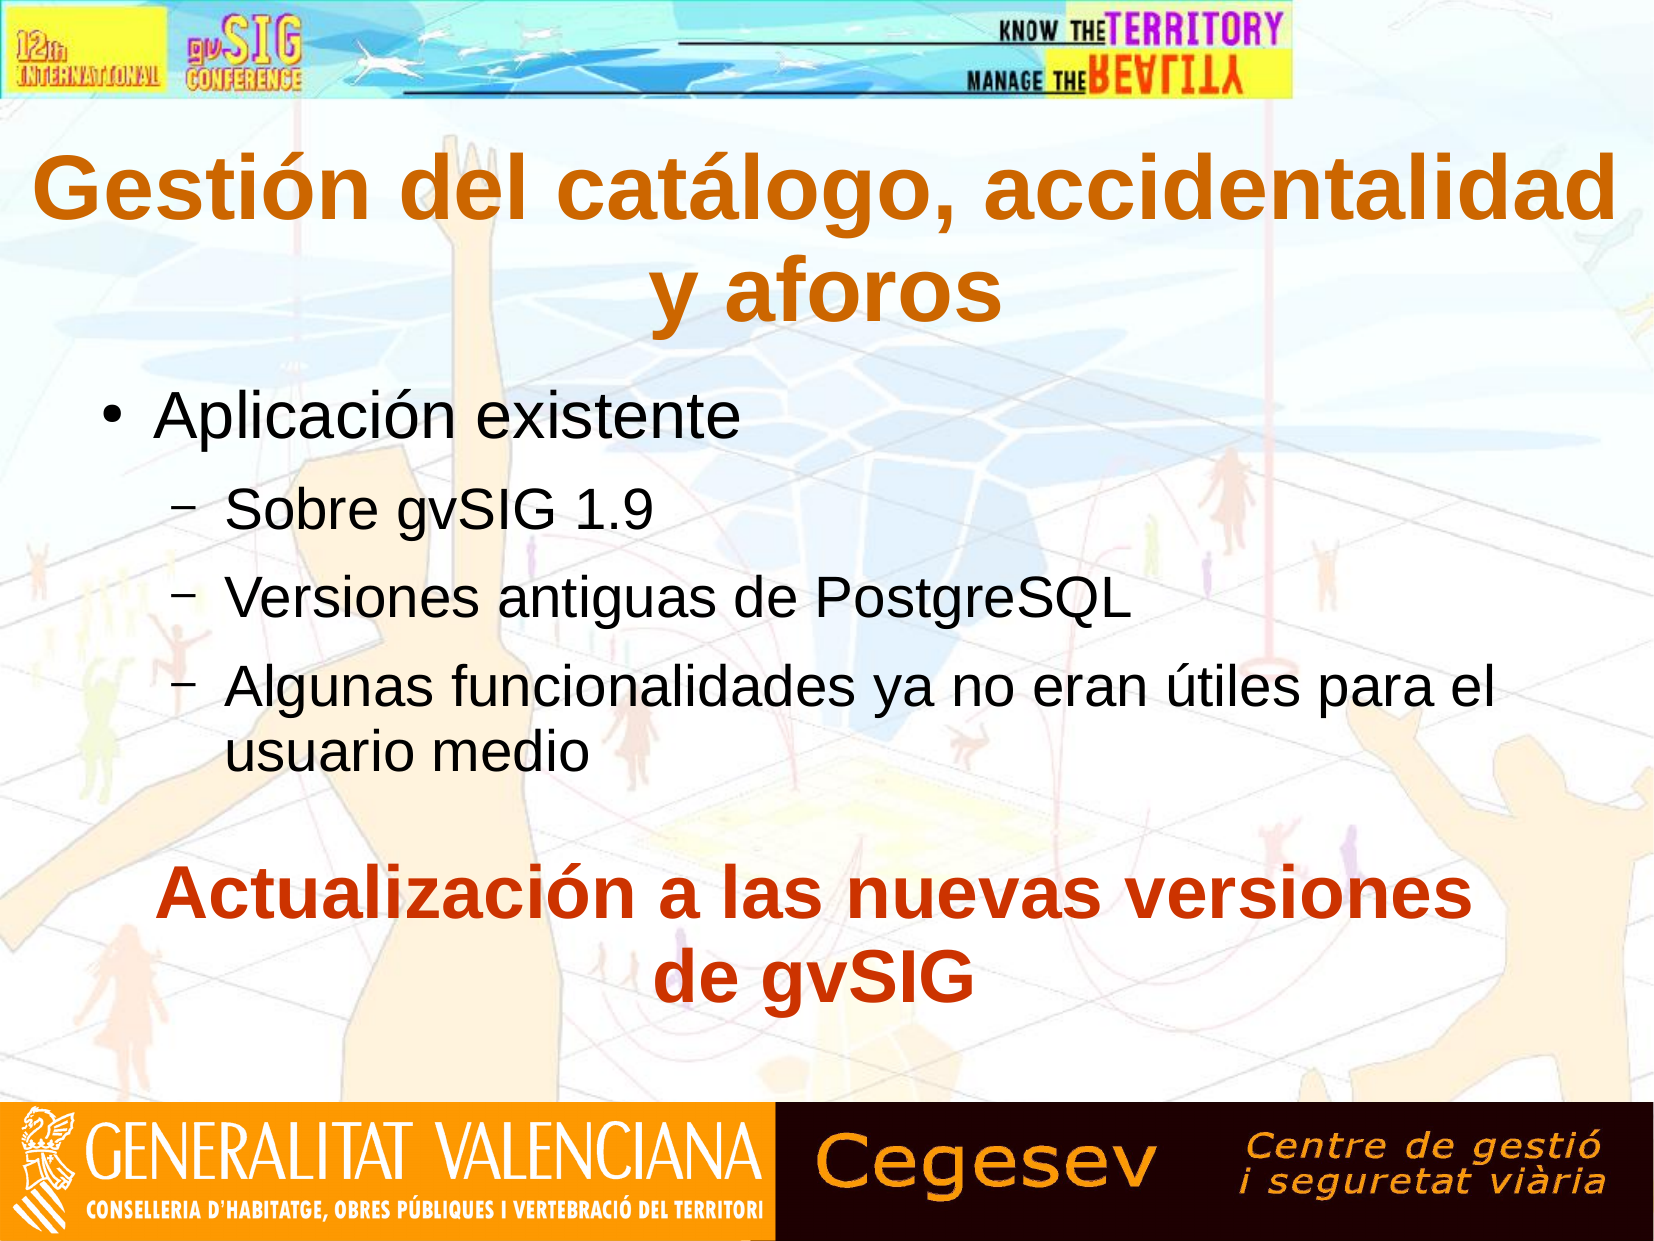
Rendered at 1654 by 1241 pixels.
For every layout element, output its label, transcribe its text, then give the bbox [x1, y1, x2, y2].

list Actualización a las nuevas versiones de gvSIG [35, 850, 1524, 1080]
list Aplicación existente Sobre gvSIG 1.9 Versiones antiguas de PostgreSQL Algunas funcionalidades ya no eran útiles para el usuario medio [82, 377, 1571, 821]
picture [0, 0, 1654, 1241]
title Gestión del catálogo, accidentalidad y aforos [23, 135, 1630, 343]
